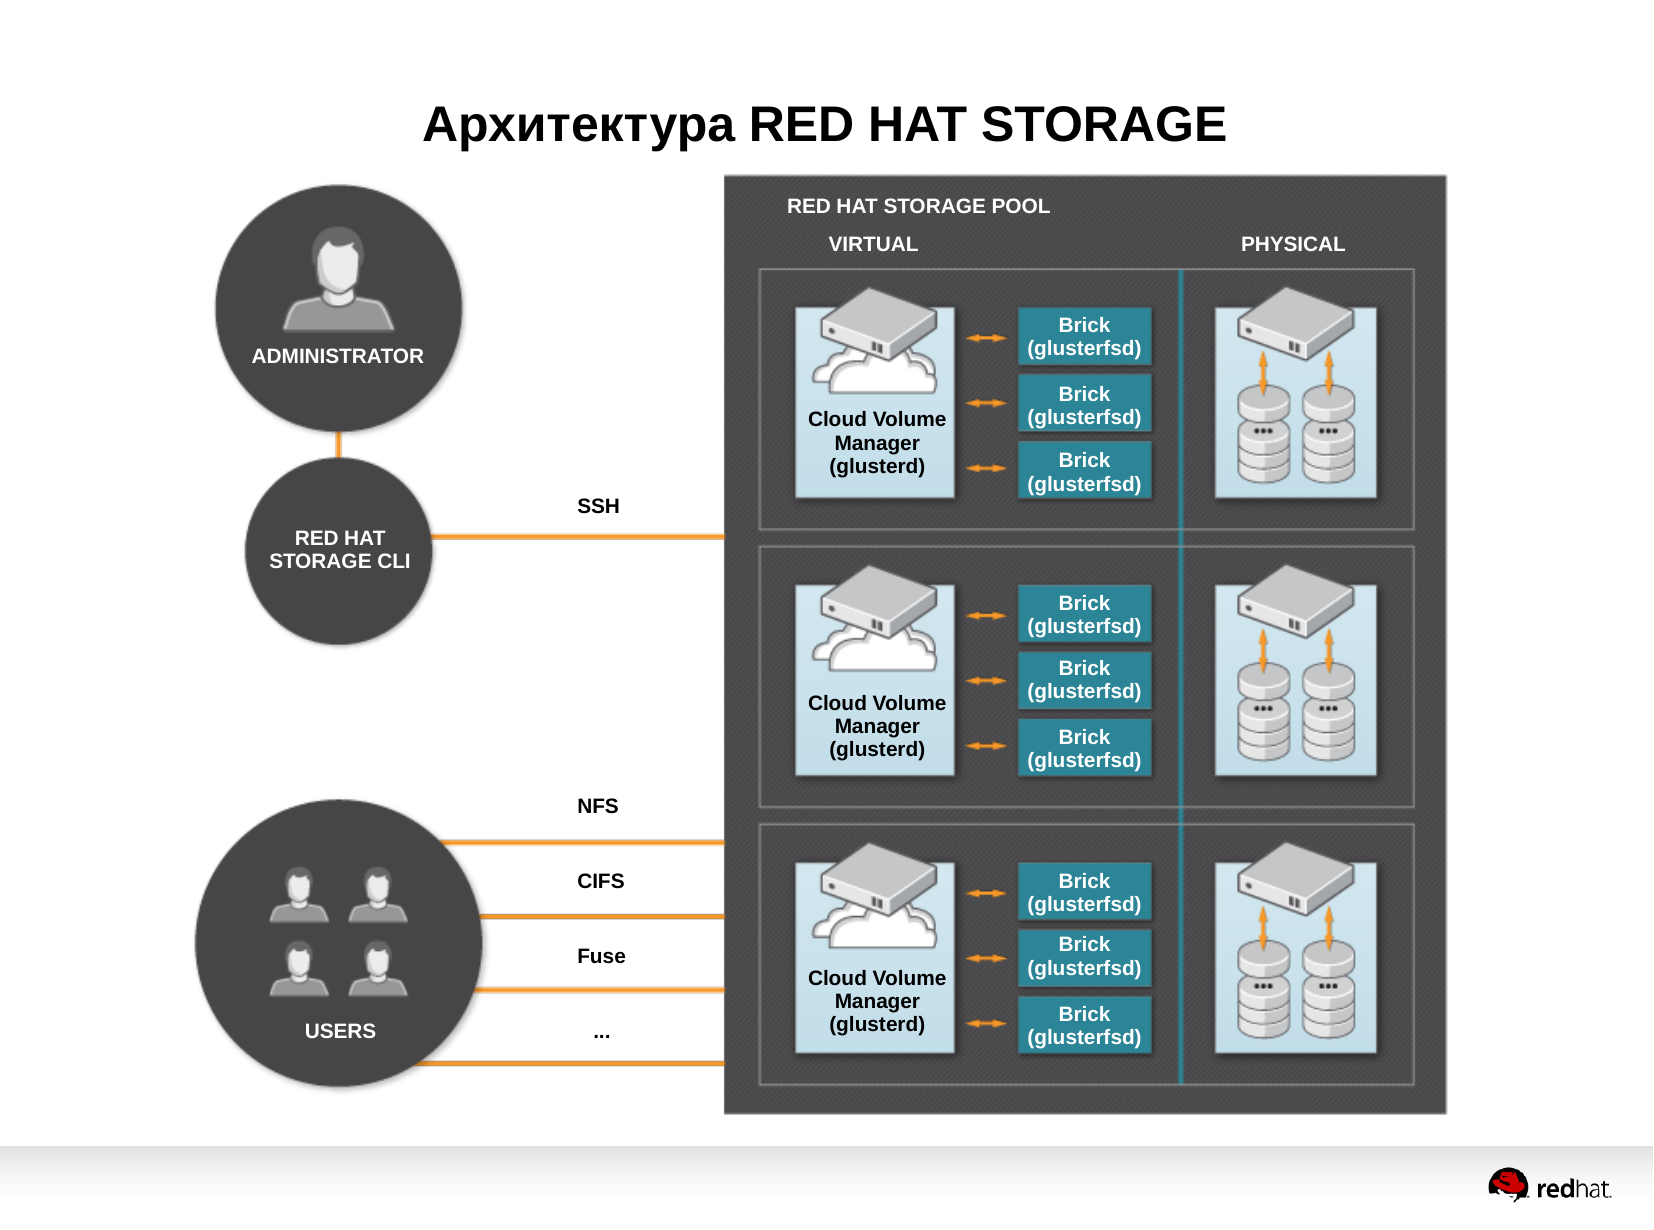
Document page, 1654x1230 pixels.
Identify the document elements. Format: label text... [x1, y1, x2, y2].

text_box VIRTUAL [813, 225, 934, 264]
text_box Brick (glusterfsd) [1012, 649, 1201, 718]
text_box Brick (glusterfsd) [1012, 718, 1201, 794]
text_box Brick (glusterfsd) [1012, 994, 1201, 1070]
text_box USERS [290, 1012, 392, 1051]
text_box Cloud Volume Manager (glusterd) [793, 959, 981, 1044]
text_box ADMINISTRATOR [236, 337, 439, 376]
text_box Архитектура RED HAT STORAGE [150, 88, 1500, 160]
text_box Brick (glusterfsd) [1012, 375, 1201, 441]
text_box SSH [562, 486, 635, 526]
text_box Brick (glusterfsd) [1012, 441, 1201, 517]
text_box Brick (glusterfsd) [1012, 862, 1201, 925]
text_box CIFS [562, 861, 640, 901]
text_box ... [566, 1012, 638, 1074]
text_box Cloud Volume Manager (glusterd) [793, 684, 981, 769]
text_box NFS [562, 786, 634, 826]
text_box PHYSICAL [1226, 225, 1361, 264]
picture [0, 0, 1653, 1230]
text_box Brick (glusterfsd) [1012, 584, 1201, 649]
text_box Fuse [562, 937, 641, 976]
text_box Cloud Volume Manager (glusterd) [793, 400, 981, 486]
text_box Brick (glusterfsd) [1012, 305, 1201, 375]
text_box RED HAT STORAGE POOL [772, 186, 1066, 226]
text_box Brick (glusterfsd) [1012, 925, 1201, 994]
text_box RED HAT STORAGE CLI [254, 519, 426, 581]
